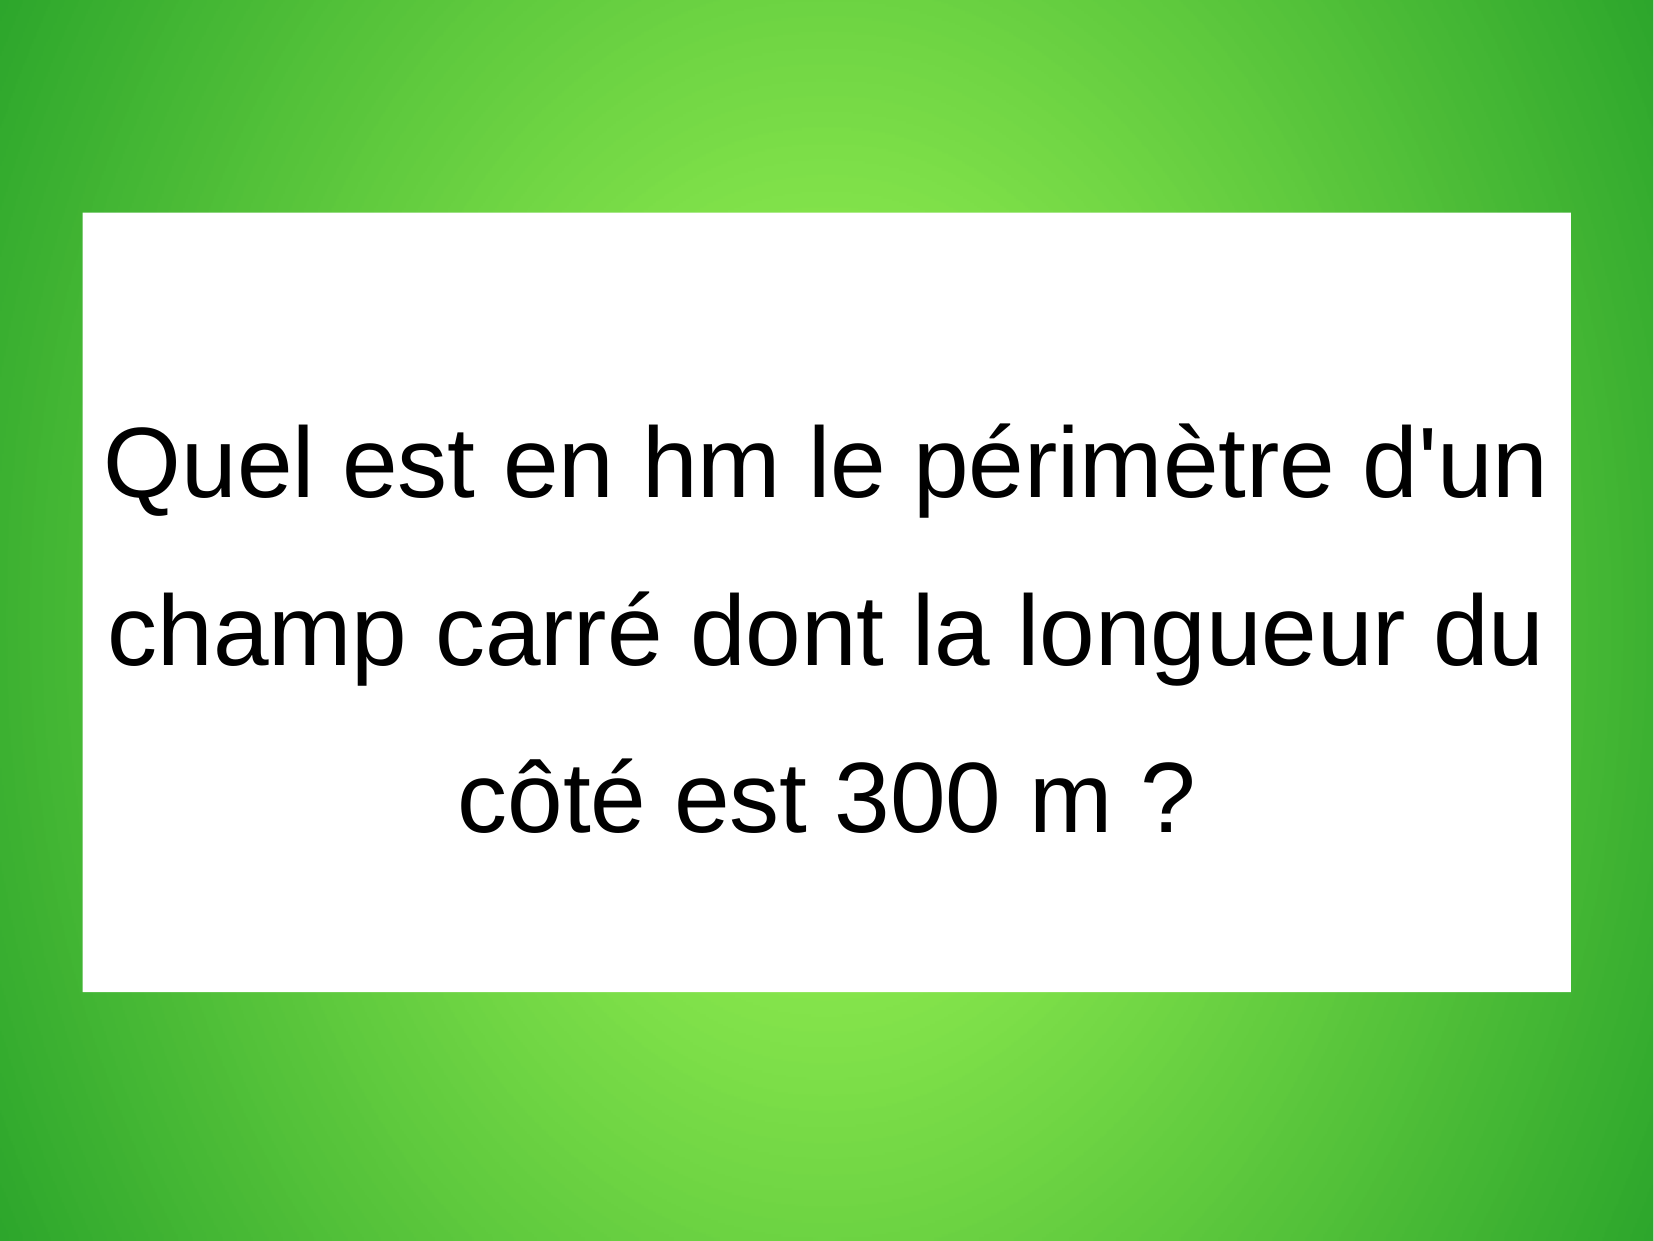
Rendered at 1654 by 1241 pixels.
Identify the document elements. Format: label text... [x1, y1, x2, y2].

picture [0, 0, 1654, 1241]
subtitle Quel est en hm le périmètre d'un champ carré dont la longueur du côté est 300 m ? [82, 212, 1571, 993]
